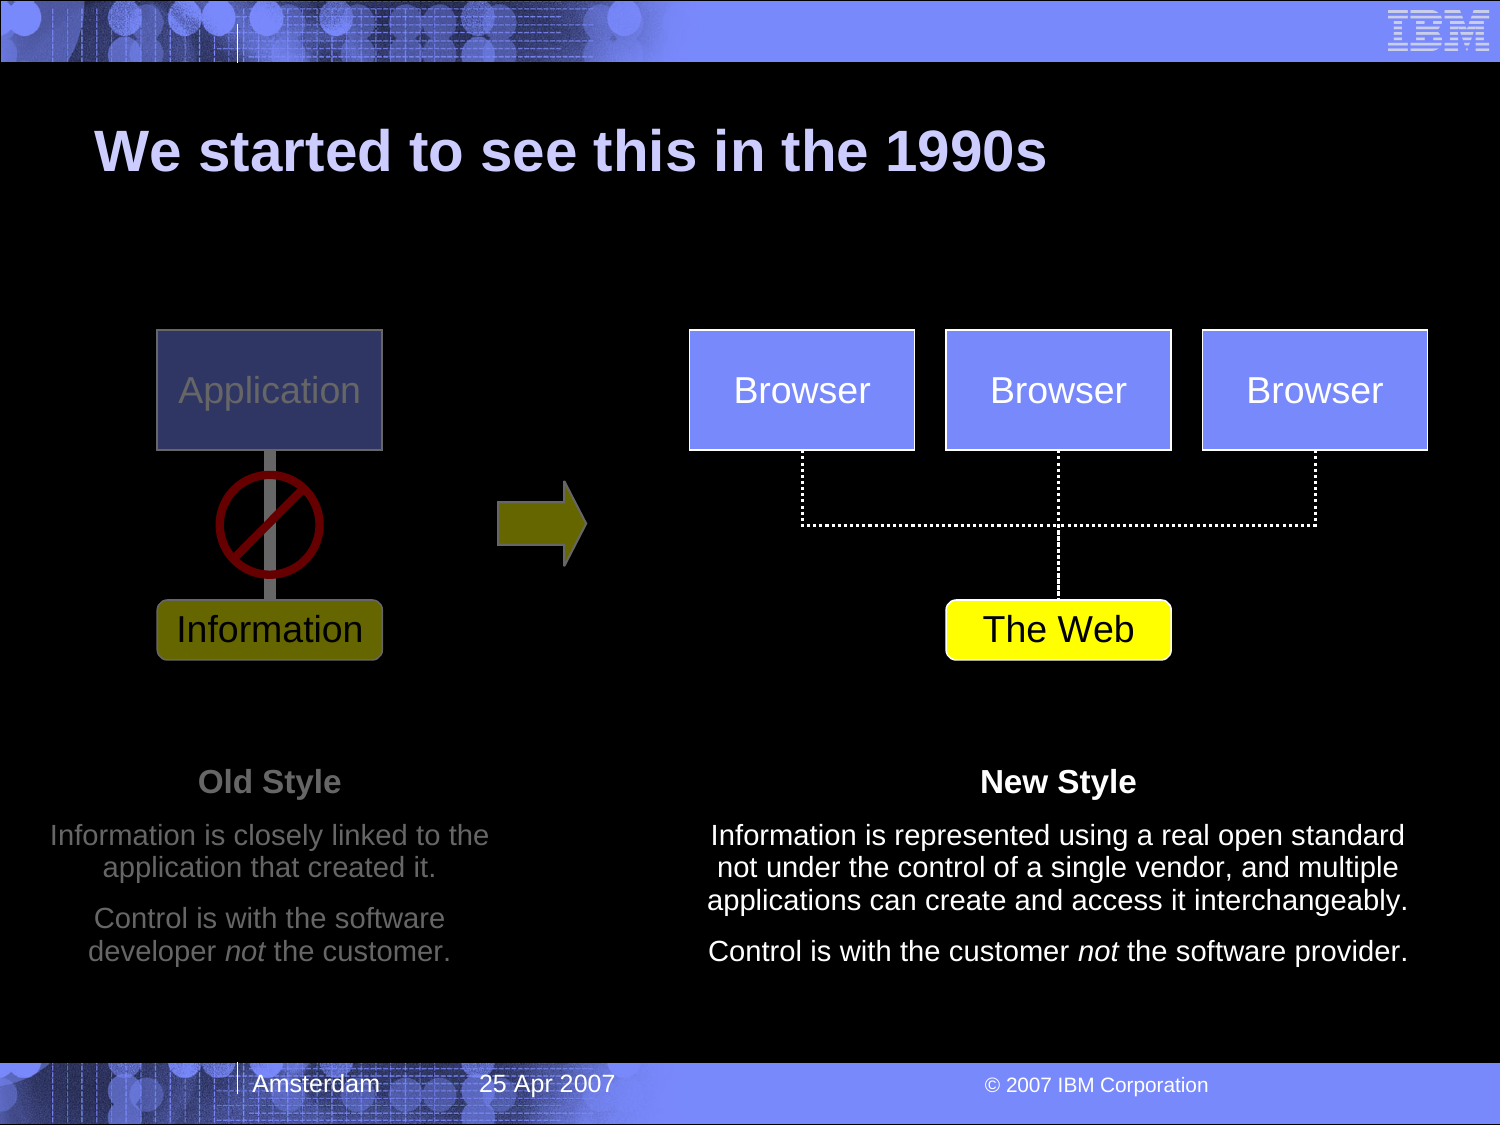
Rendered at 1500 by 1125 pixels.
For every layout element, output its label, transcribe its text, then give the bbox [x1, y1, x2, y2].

picture [0, 1063, 1500, 1124]
text_box Browser [689, 330, 915, 451]
picture [1, 1, 1500, 62]
text_box [25, 294, 631, 986]
title We started to see this in the 1990s [79, 116, 1433, 199]
text_box The Web [946, 600, 1172, 660]
text_box New Style Information is represented using a real open standard not under the control of a single vendor, and multiple applications can create and access it interchangeably. Control is with the customer not the software provider. [689, 755, 1428, 976]
text_box Browser [1202, 330, 1428, 451]
text_box Browser [946, 330, 1172, 451]
